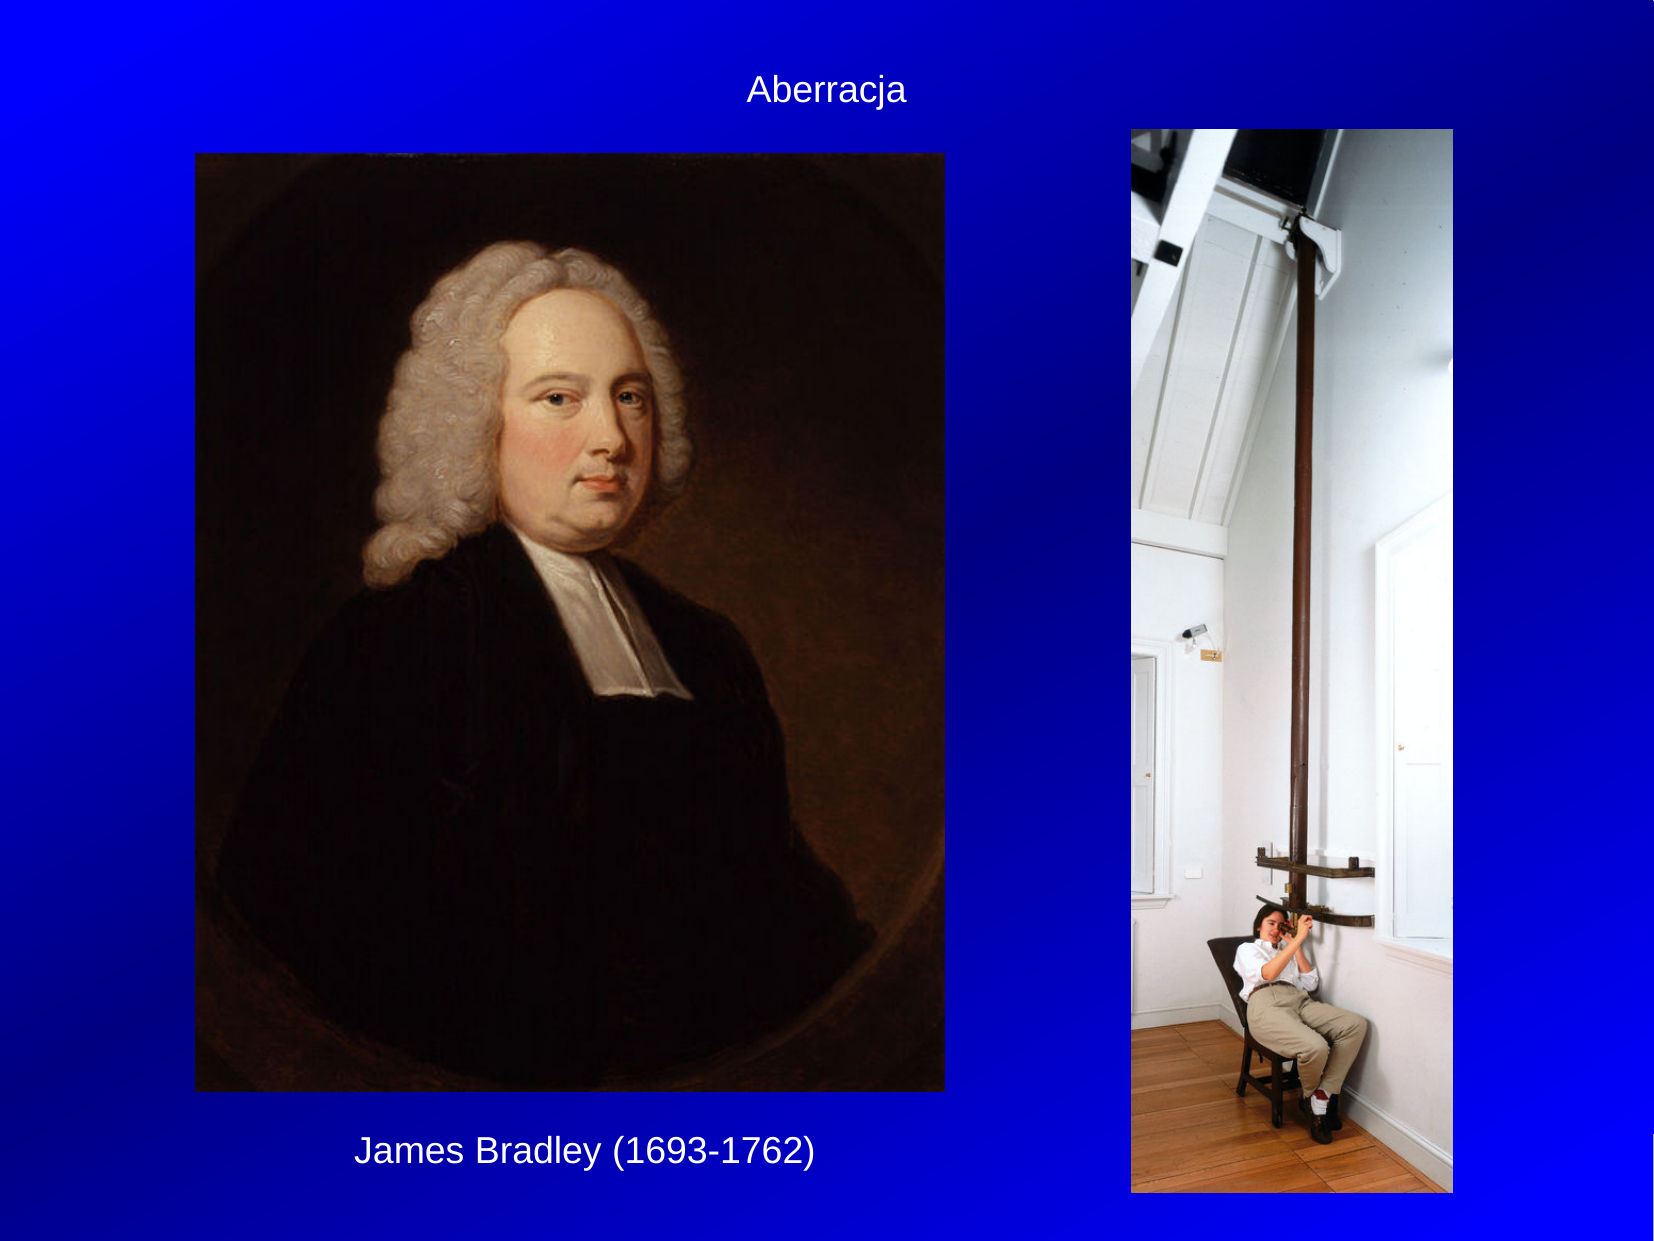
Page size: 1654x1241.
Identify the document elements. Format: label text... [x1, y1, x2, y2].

text_box Aberracja [731, 61, 922, 119]
text_box James Bradley (1693-1762) [339, 1122, 831, 1179]
picture [195, 153, 945, 1092]
picture [1131, 129, 1453, 1193]
